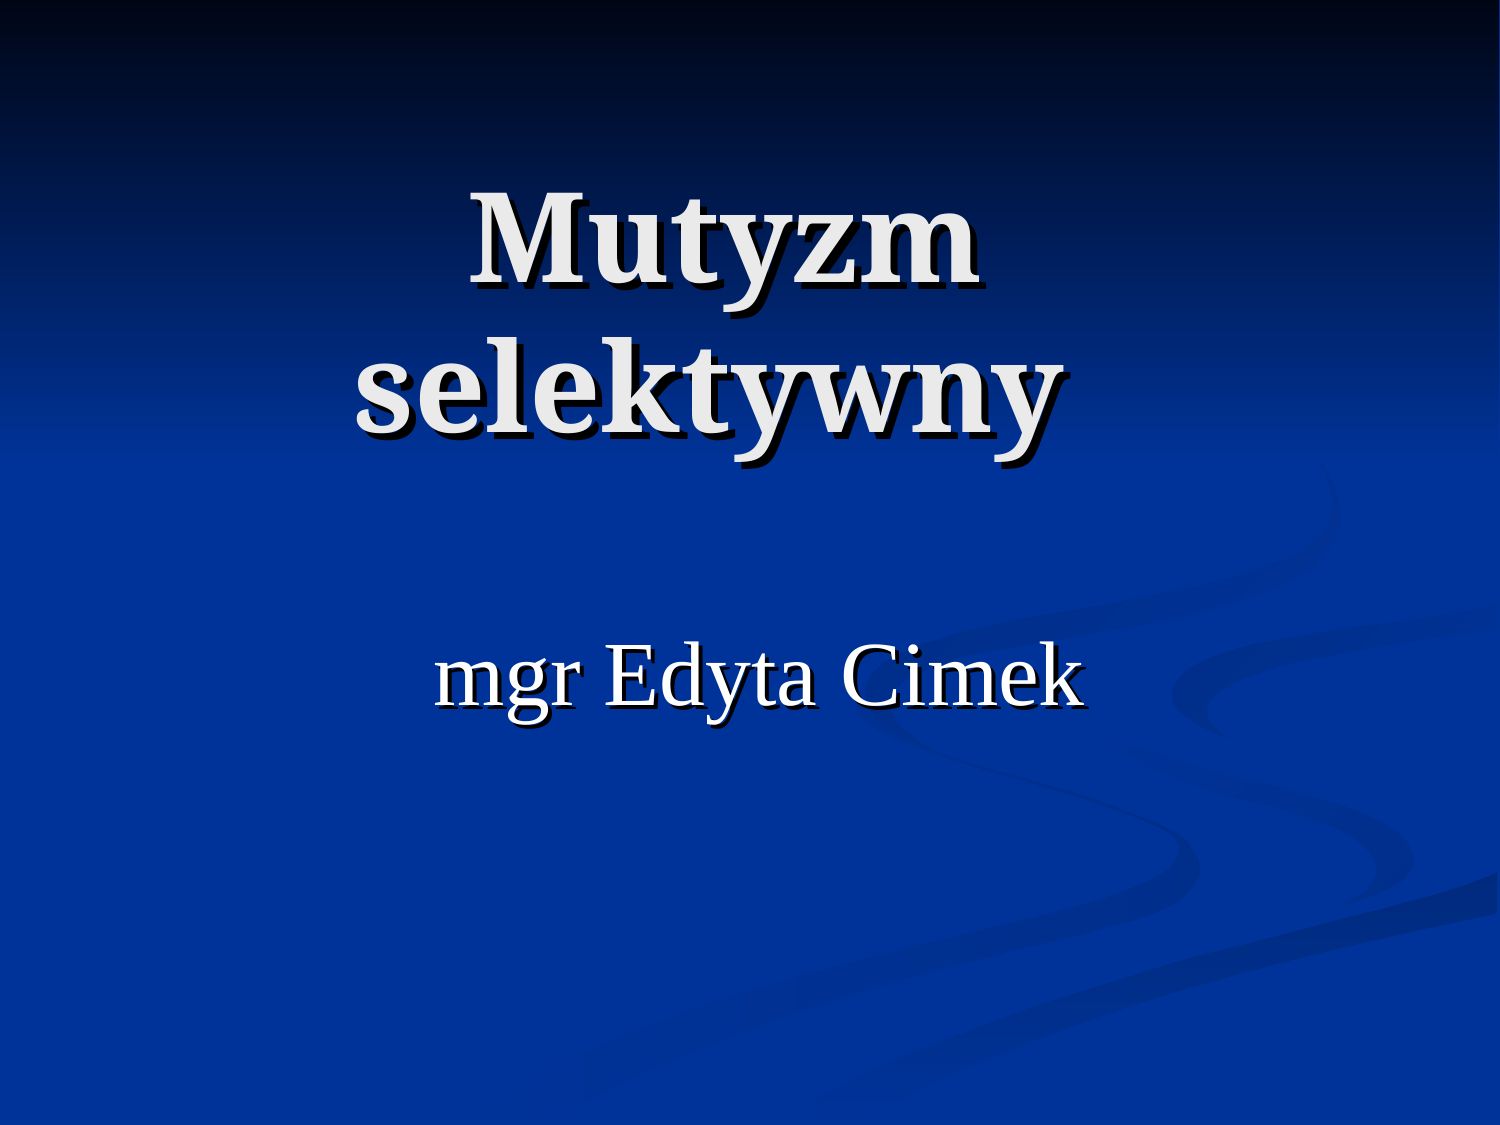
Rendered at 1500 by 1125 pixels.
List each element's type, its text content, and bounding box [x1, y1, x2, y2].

text_box mgr Edyta Cimek [418, 509, 1130, 798]
title Mutyzm selektywny [87, 149, 1363, 460]
